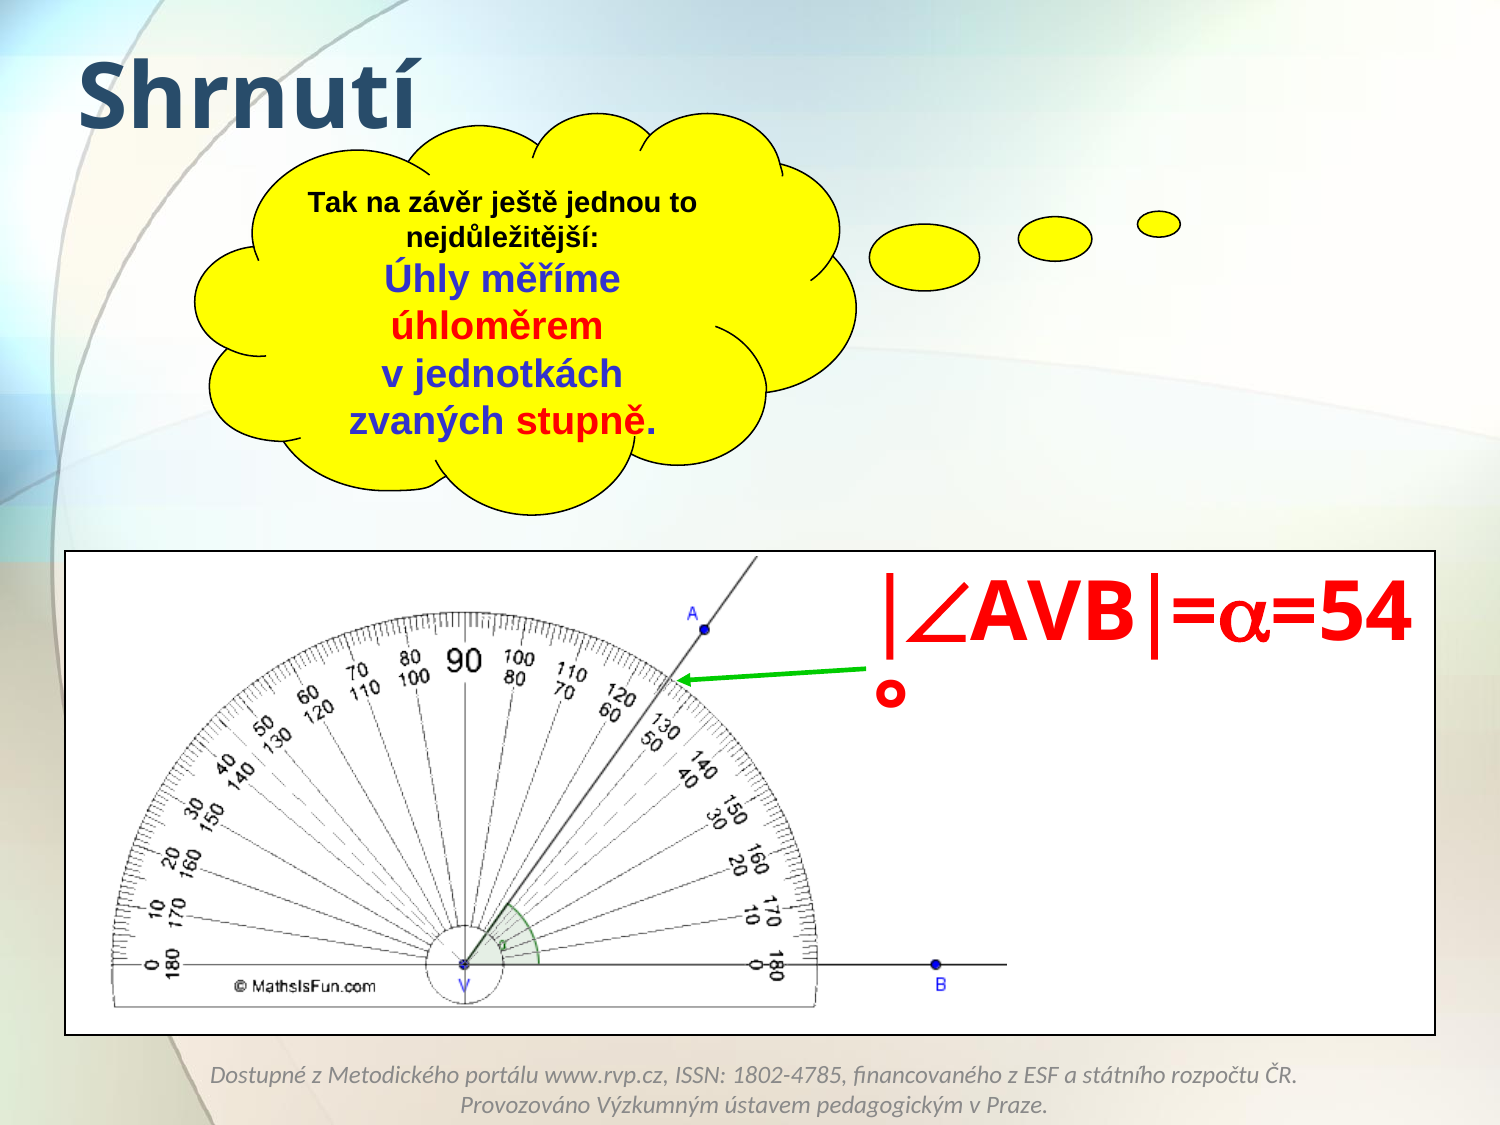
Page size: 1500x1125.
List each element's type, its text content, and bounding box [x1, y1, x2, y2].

text_box Tak na závěr ještě jednou to nejdůležitější: Úhly měříme úhloměrem v jednotkách zvaných stupně. [194, 164, 857, 516]
text_box [64, 550, 1436, 1035]
text_box Tak na závěr ještě jednou to nejdůležitější: Úhly měříme úhloměrem v jednotkách zvaných stupně. [869, 224, 980, 291]
title Shrnutí [62, 40, 1398, 164]
text_box Tak na závěr ještě jednou to nejdůležitější: Úhly měříme úhloměrem v jednotkách zvaných stupně. [1018, 216, 1092, 262]
text_box AVB==54° [858, 515, 1462, 799]
picture [0, 0, 1500, 1125]
